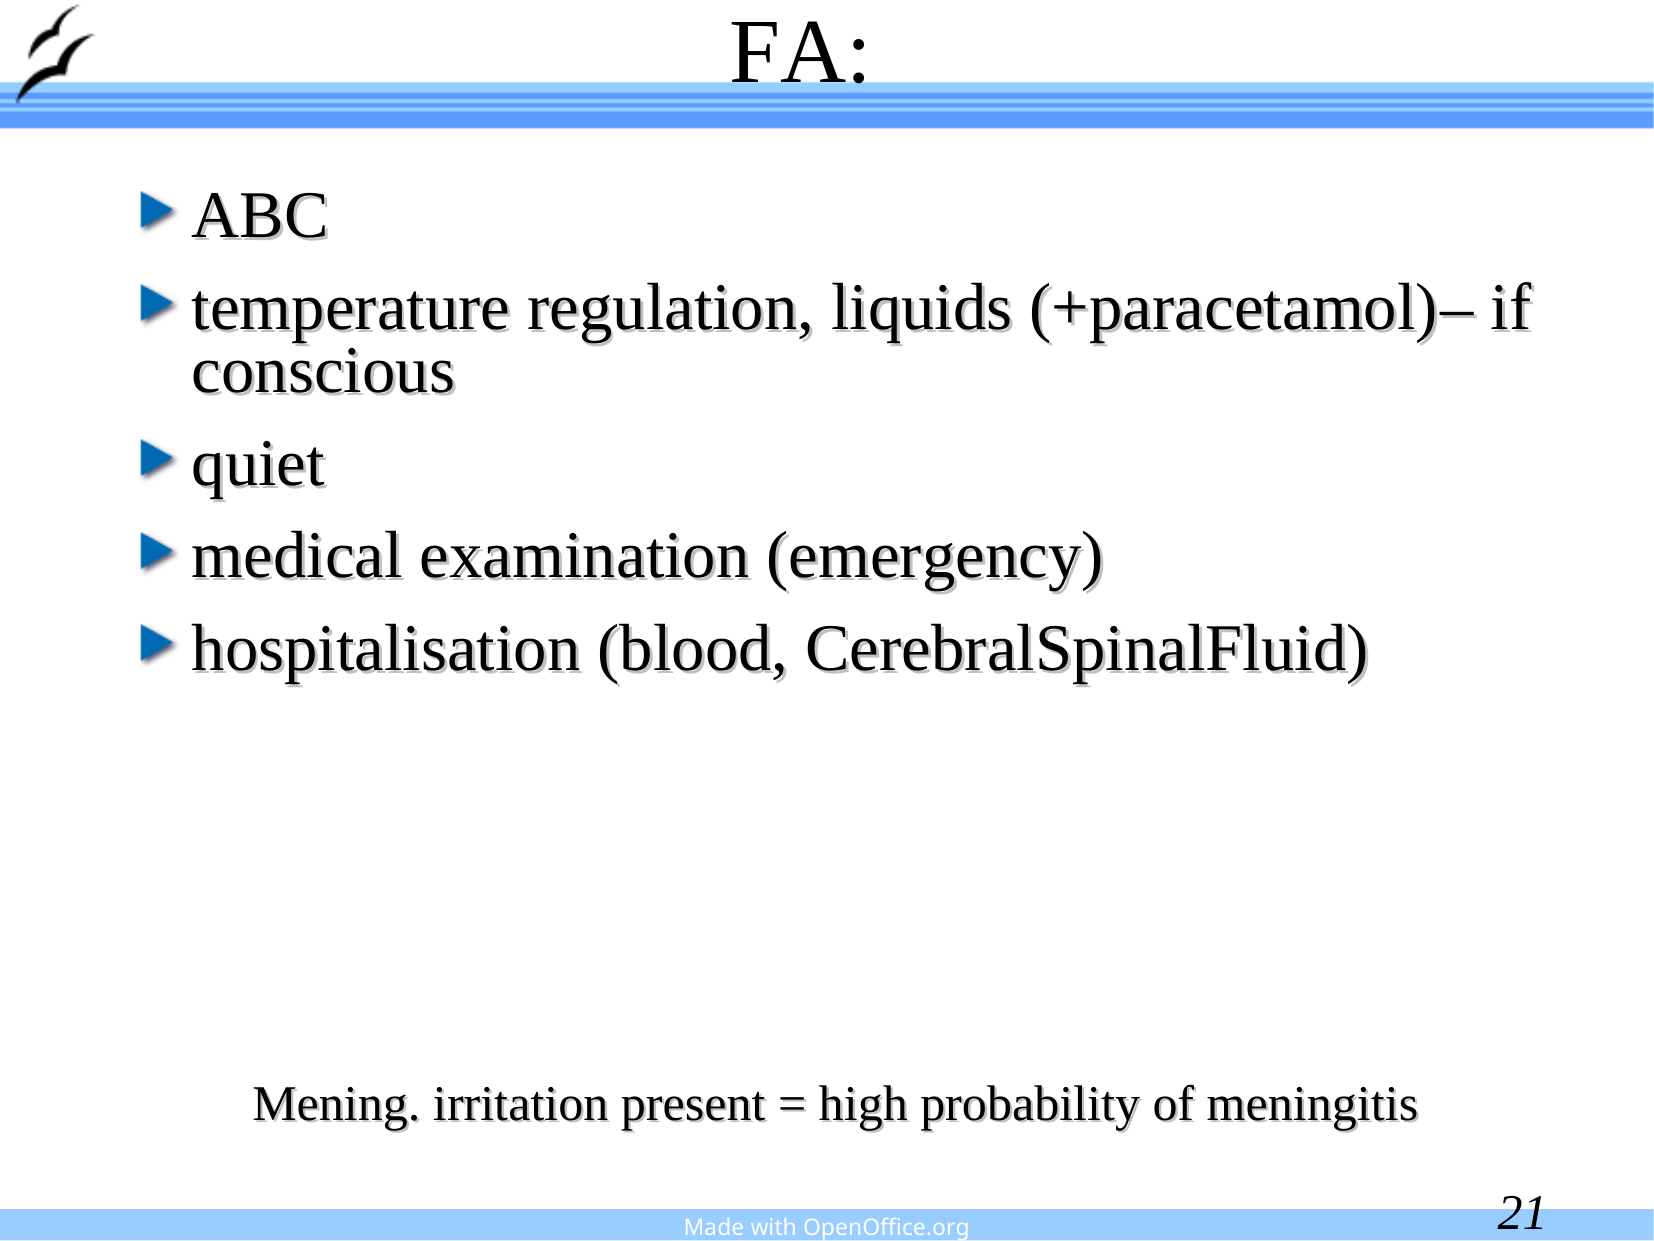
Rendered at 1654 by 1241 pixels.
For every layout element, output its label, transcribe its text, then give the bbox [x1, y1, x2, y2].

title FA: [94, 0, 1507, 107]
list ABC temperature regulation, liquids (+paracetamol)– if conscious quiet medical examination (emergency) hospitalisation (blood, CerebralSpinalFluid) Mening. irritation present = high probability of meningitis [120, 186, 1534, 1195]
picture [0, 0, 1654, 133]
